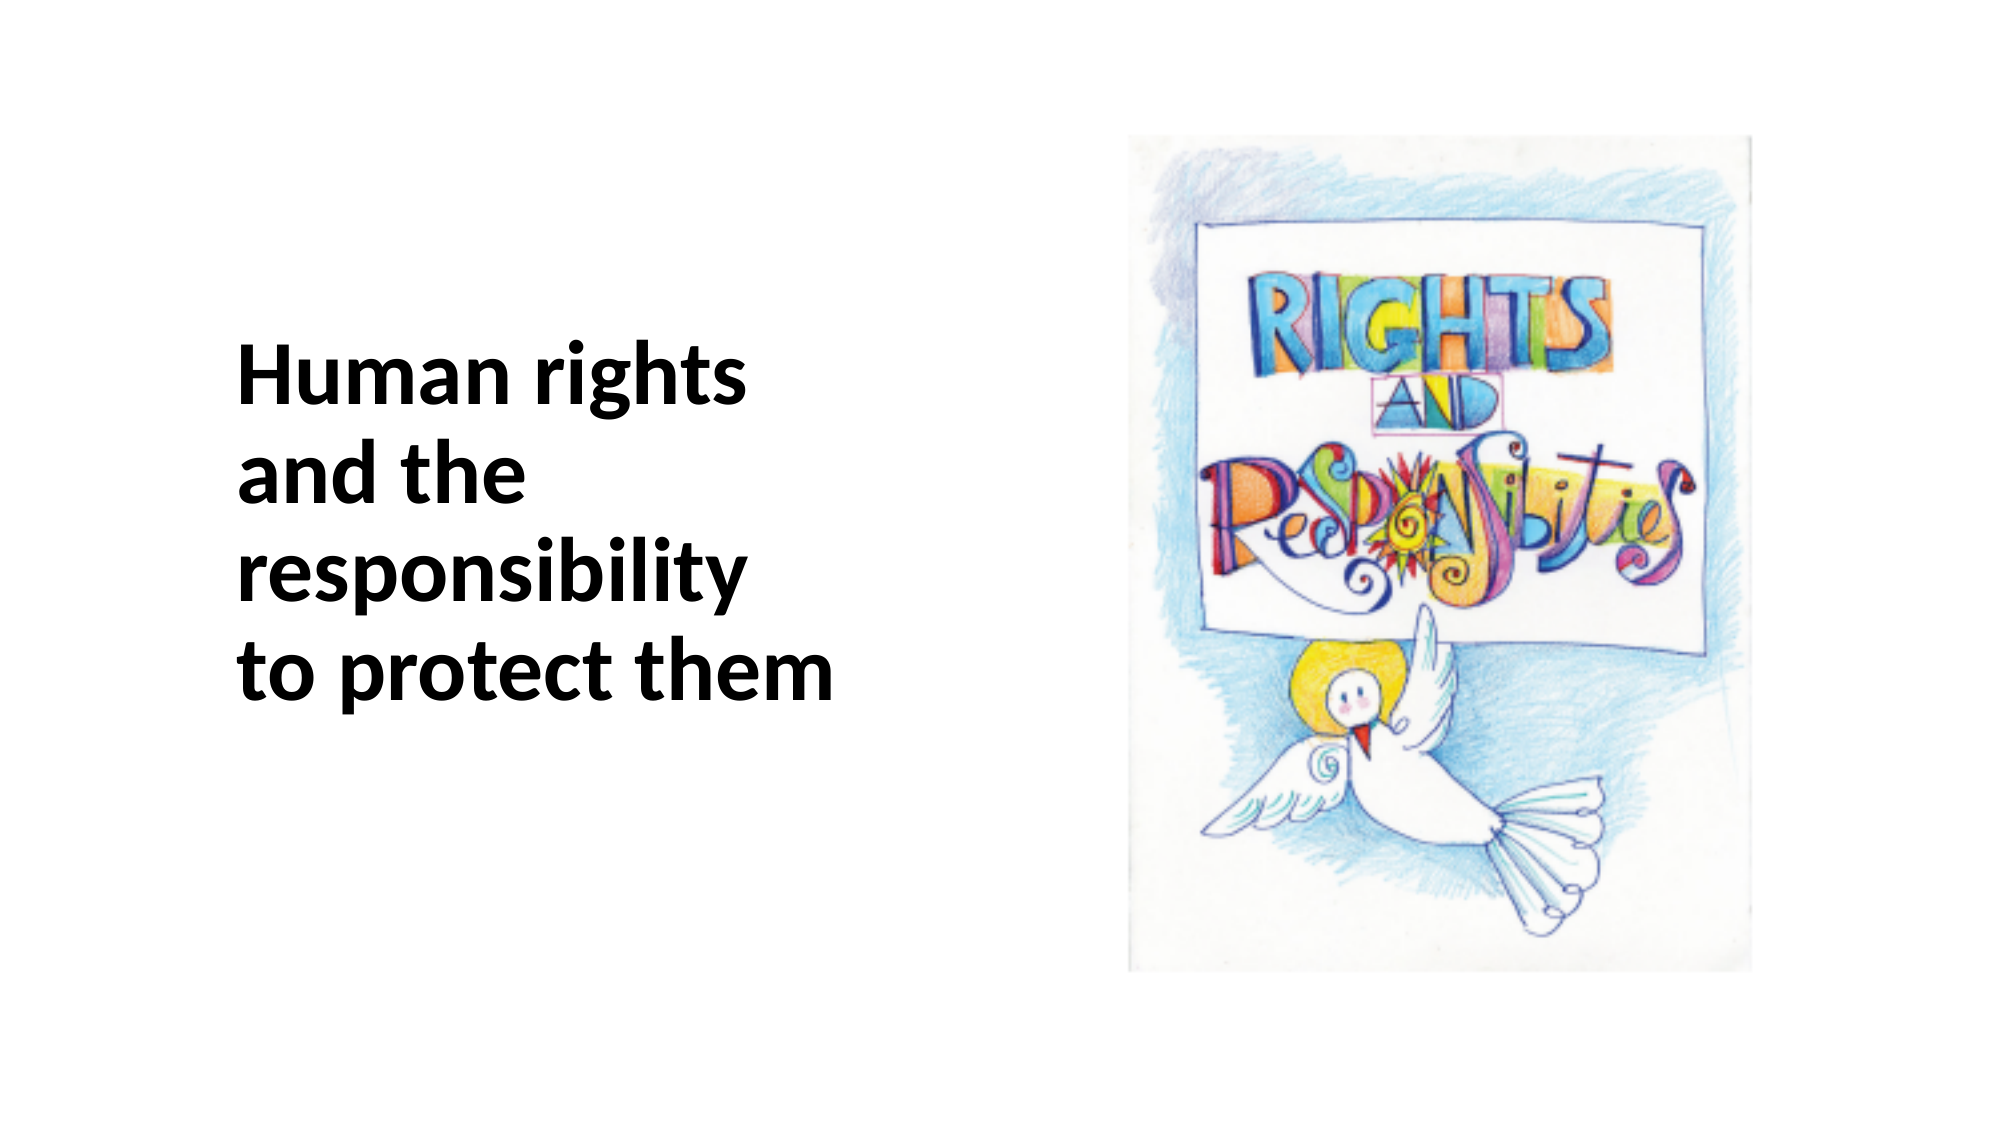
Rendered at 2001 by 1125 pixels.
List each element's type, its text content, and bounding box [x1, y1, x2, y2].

picture [1100, 88, 1782, 986]
title Human rights and the responsibility to protect them [221, 304, 855, 742]
